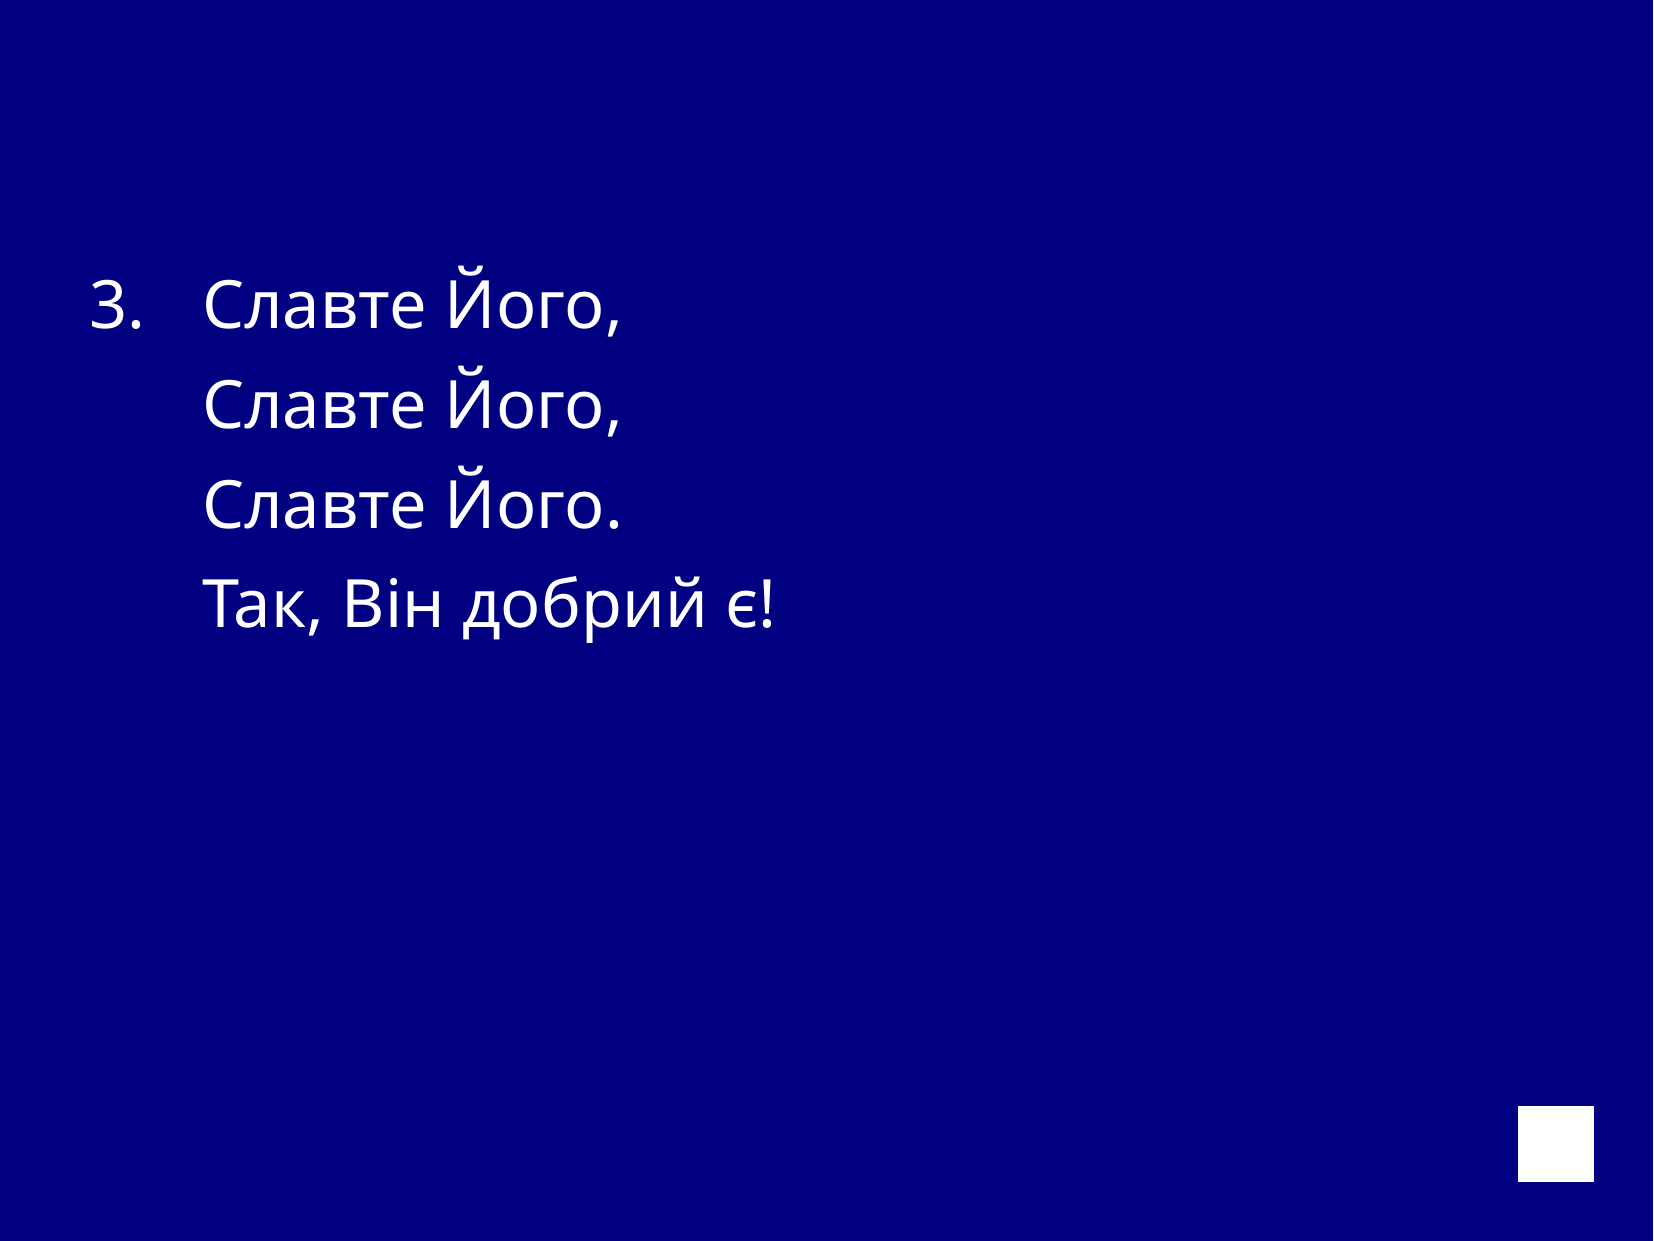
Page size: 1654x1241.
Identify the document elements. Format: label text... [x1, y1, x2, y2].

text_box [1518, 1106, 1594, 1182]
text_box 3. Славте Його, Славте Його, Славте Його. Так, Він добрий є! [75, 150, 1576, 1163]
